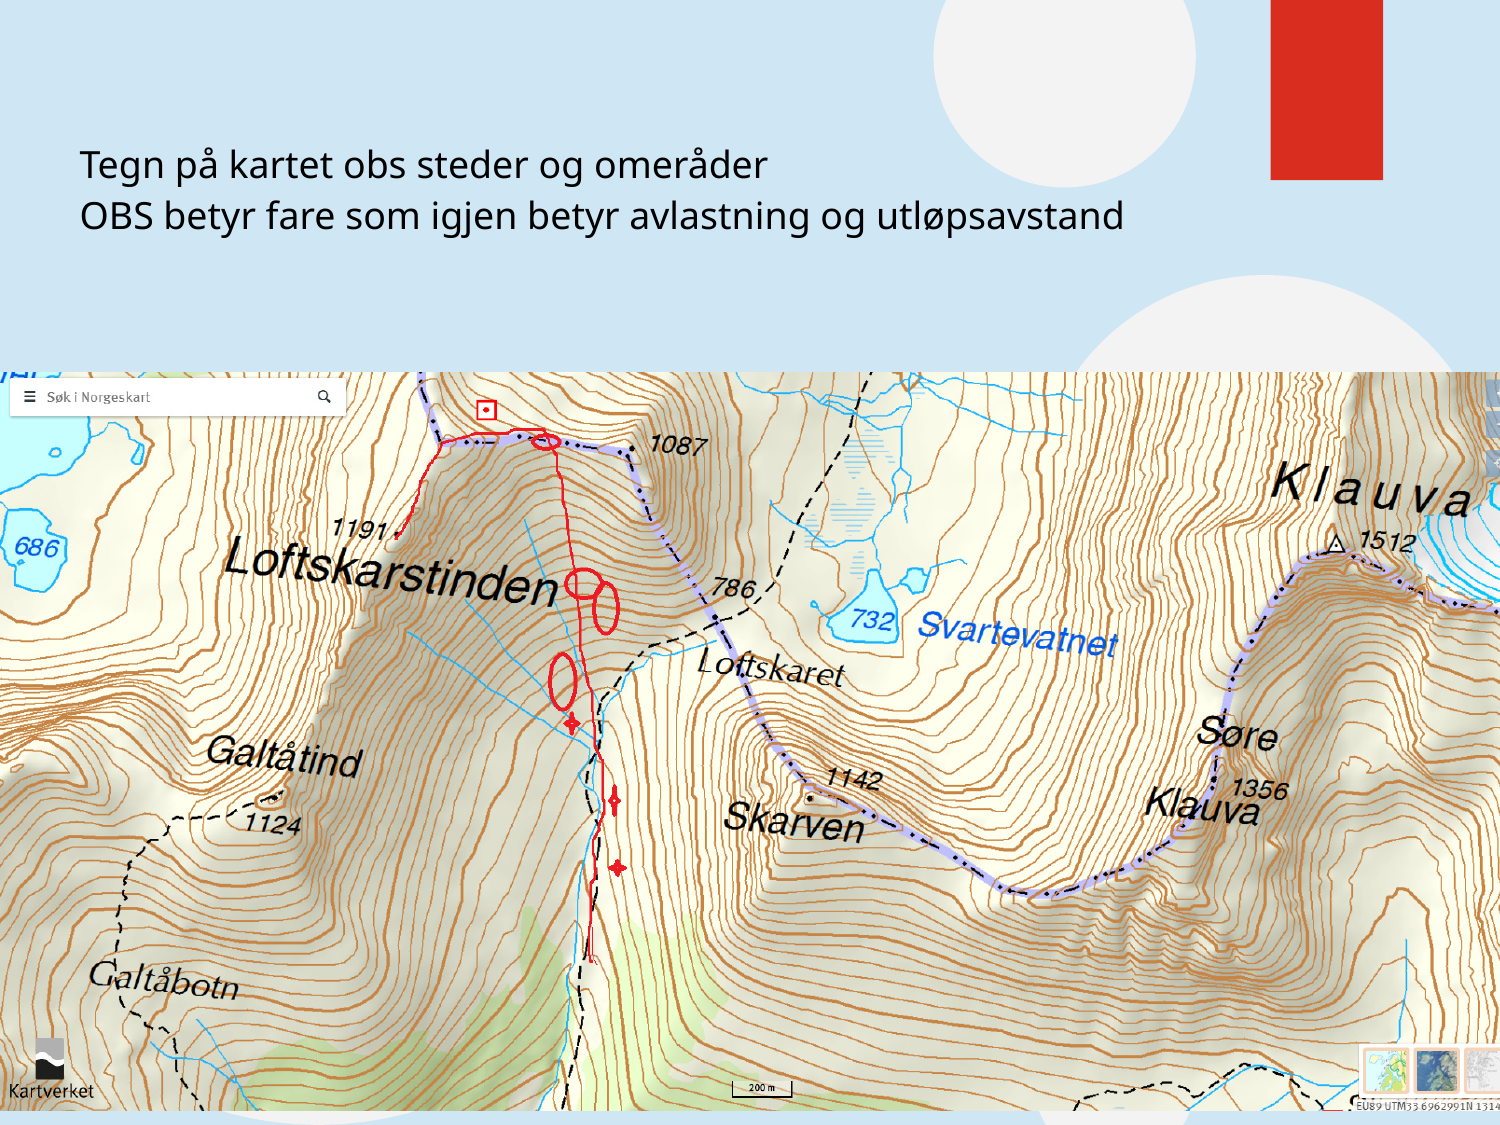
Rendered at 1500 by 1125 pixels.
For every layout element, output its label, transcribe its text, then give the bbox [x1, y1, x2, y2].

picture [0, 372, 1500, 1111]
title Tegn på kartet obs steder og omeråder OBS betyr fare som igjen betyr avlastning og utløpsavstand [79, 74, 1237, 304]
